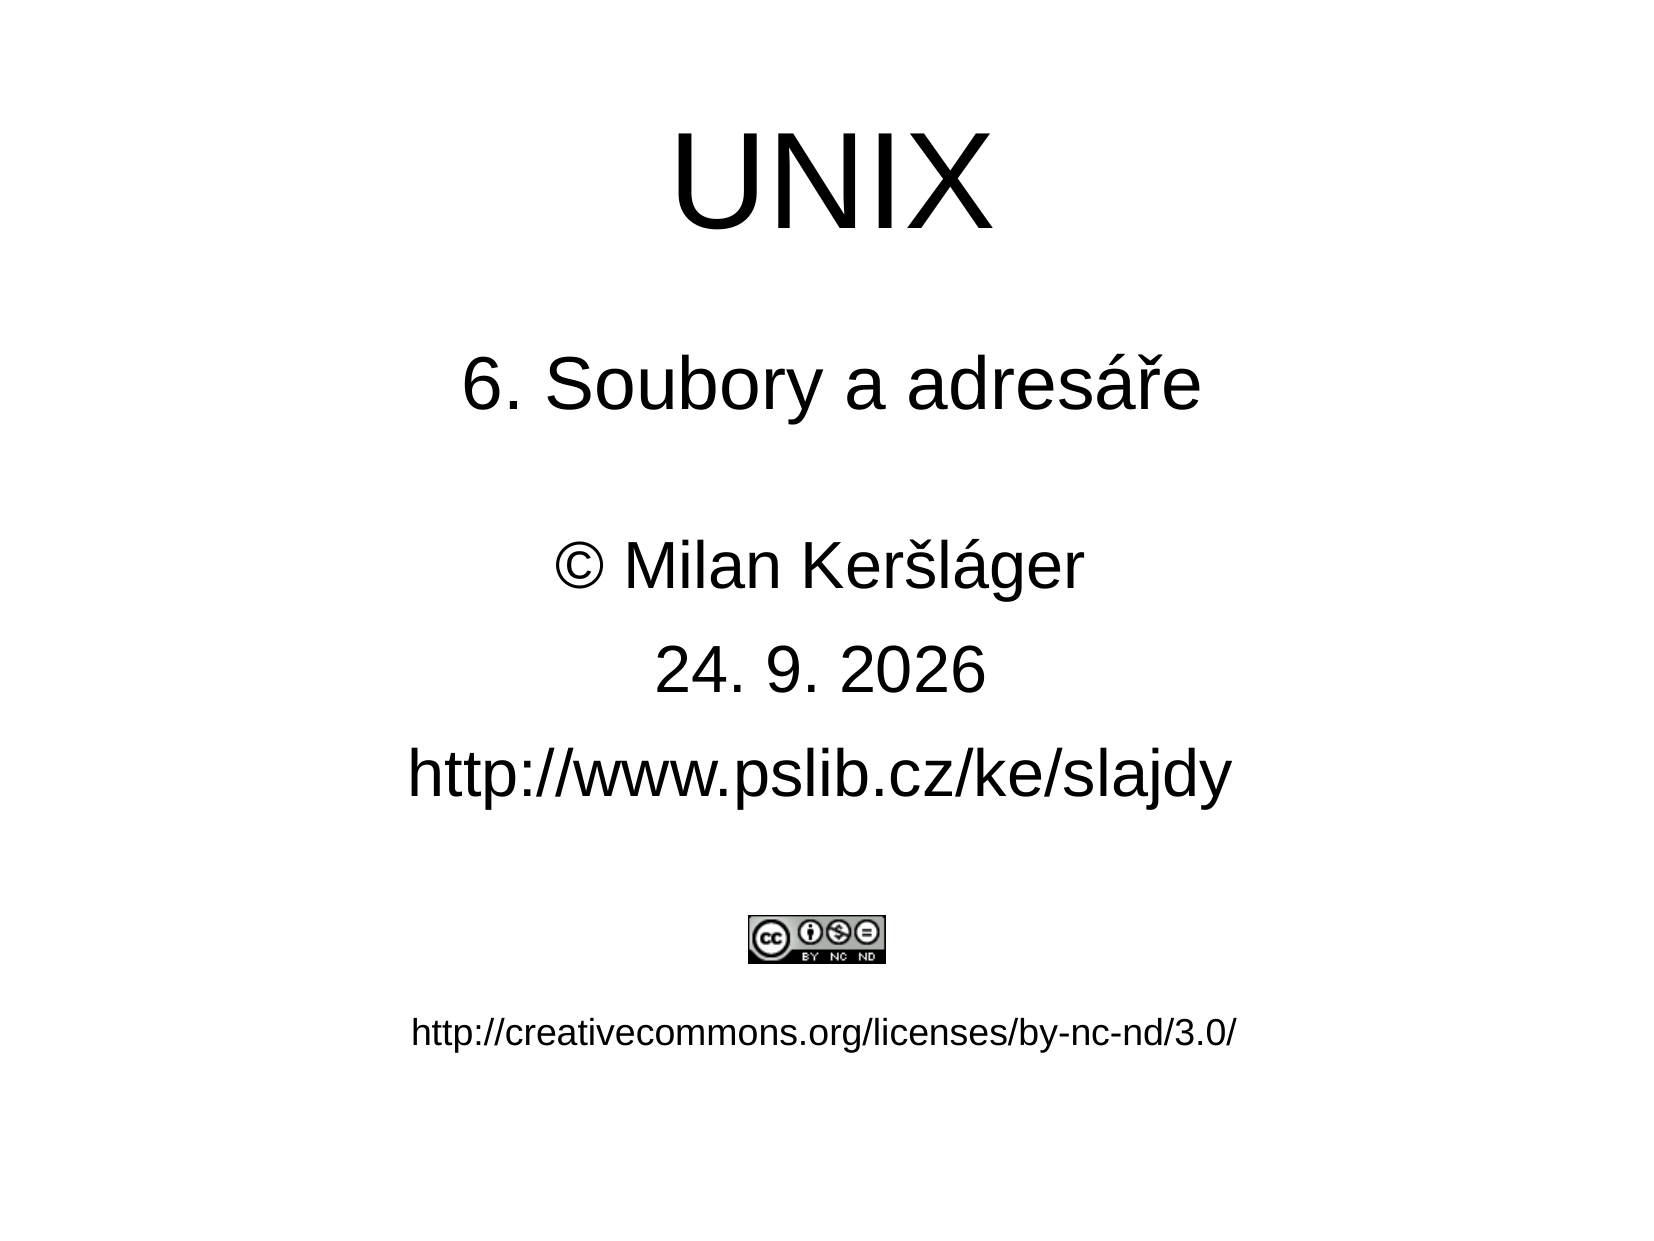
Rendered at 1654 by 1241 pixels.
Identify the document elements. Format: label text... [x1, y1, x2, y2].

picture [748, 915, 886, 964]
title UNIX 6. Soubory a adresáře [88, 50, 1577, 479]
list © Milan Keršláger 2.6.2010 http://www.pslib.cz/ke/slajdy [76, 527, 1565, 916]
text_box http://creativecommons.org/licenses/by-nc-nd/3.0/ [337, 1003, 1312, 1061]
